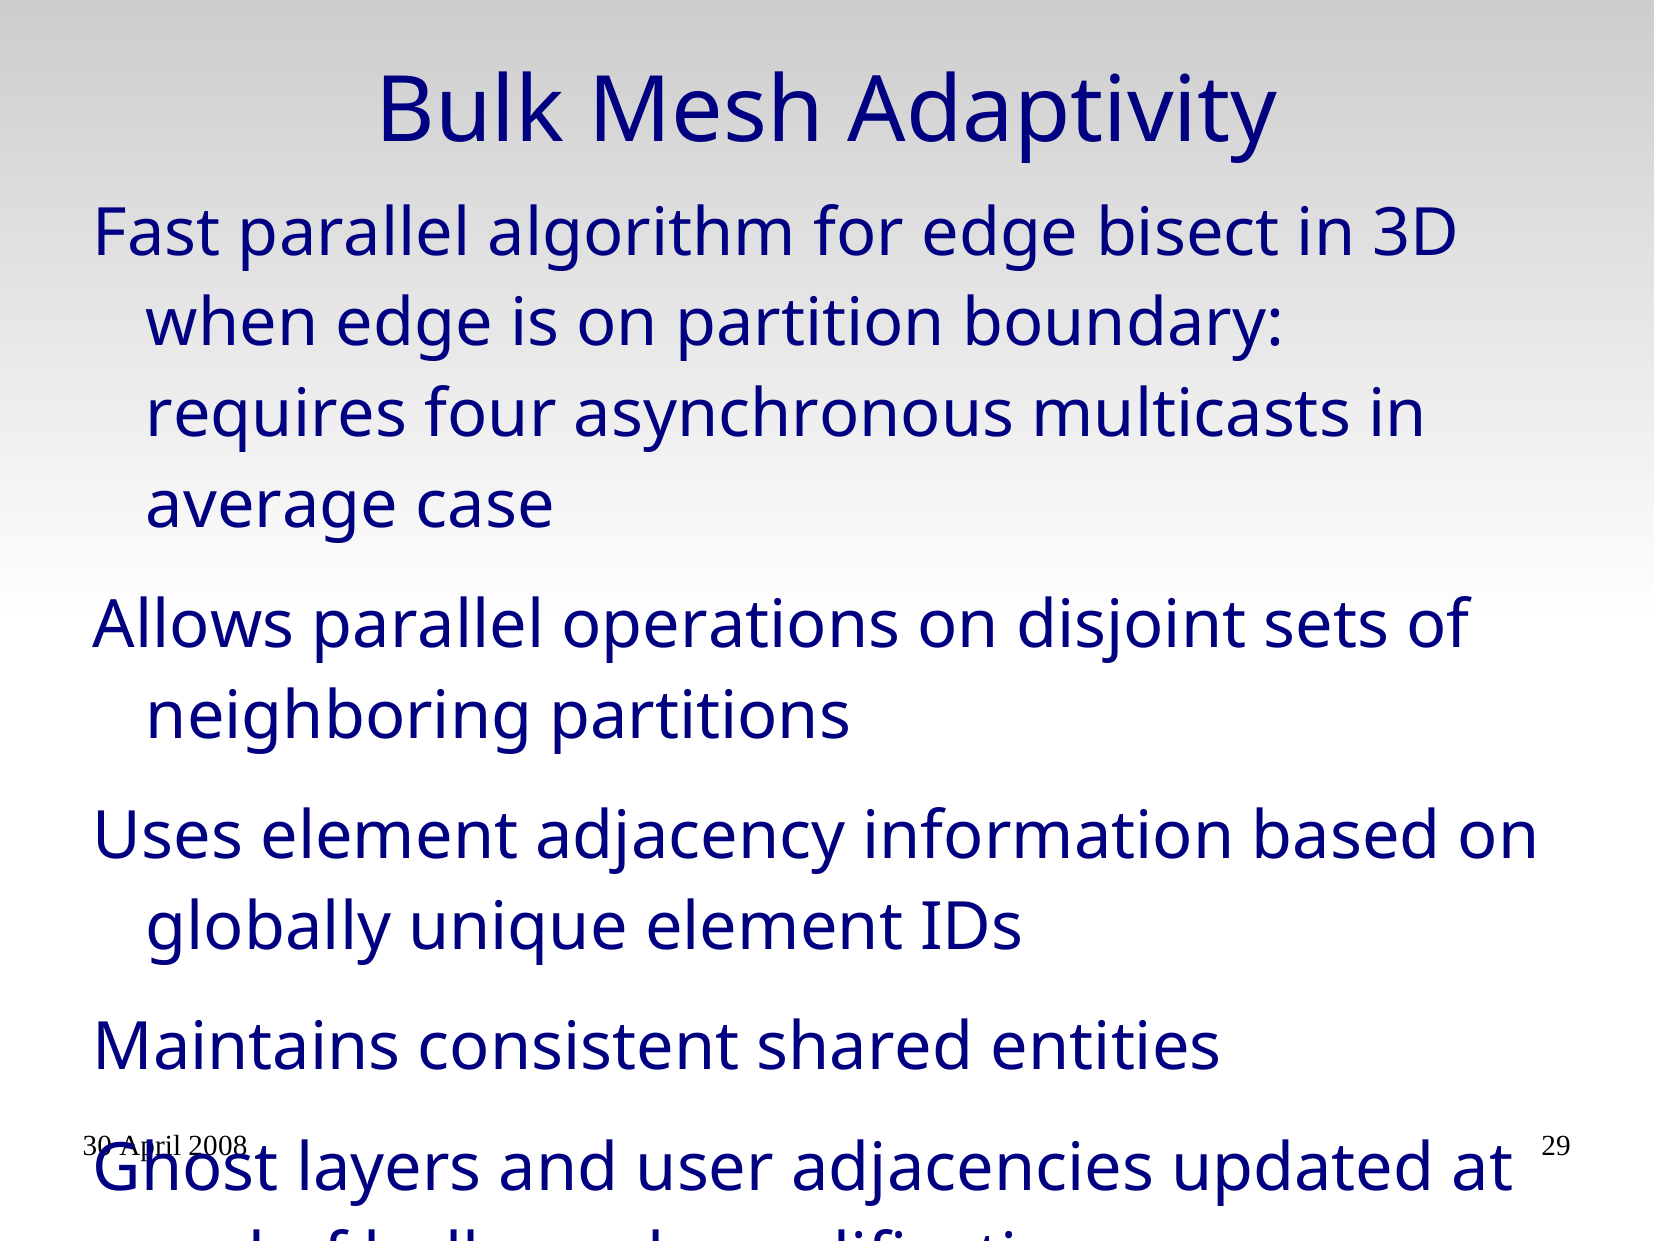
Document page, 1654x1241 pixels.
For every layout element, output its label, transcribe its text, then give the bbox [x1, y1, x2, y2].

list Fast parallel algorithm for edge bisect in 3D when edge is on partition boundary: requires four asynchronous multicasts in average case Allows parallel operations on disjoint sets of neighboring partitions Uses element adjacency information based on globally unique element IDs Maintains consistent shared entities Ghost layers and user adjacencies updated at end of bulk mesh modification [75, 183, 1564, 1113]
title Bulk Mesh Adaptivity [82, 2, 1571, 210]
